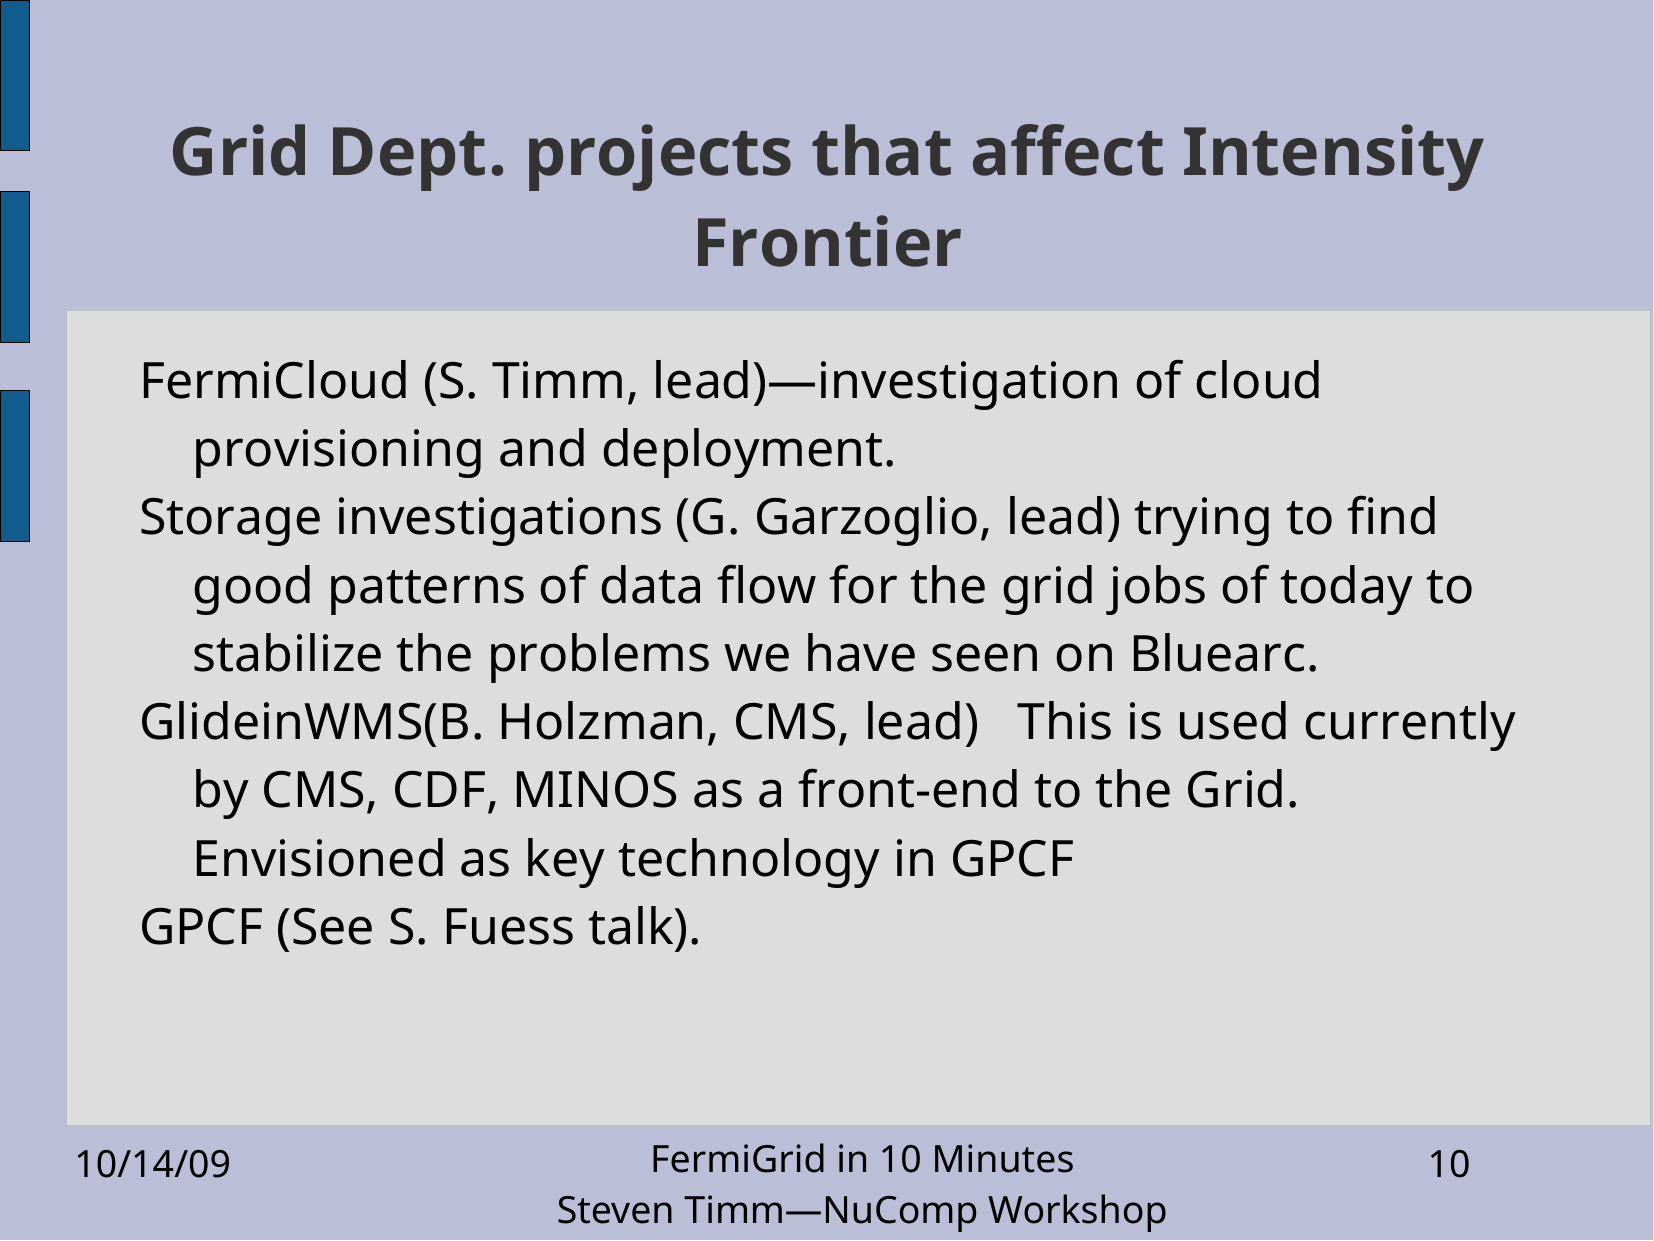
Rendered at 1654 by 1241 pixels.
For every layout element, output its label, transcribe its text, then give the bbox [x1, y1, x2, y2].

title Grid Dept. projects that affect Intensity Frontier [121, 98, 1534, 291]
list FermiCloud (S. Timm, lead)—investigation of cloud provisioning and deployment. Storage investigations (G. Garzoglio, lead) trying to find good patterns of data flow for the grid jobs of today to stabilize the problems we have seen on Bluearc. GlideinWMS(B. Holzman, CMS, lead) This is used currently by CMS, CDF, MINOS as a front-end to the Grid. Envisioned as key technology in GPCF GPCF (See S. Fuess talk). [121, 344, 1534, 1112]
